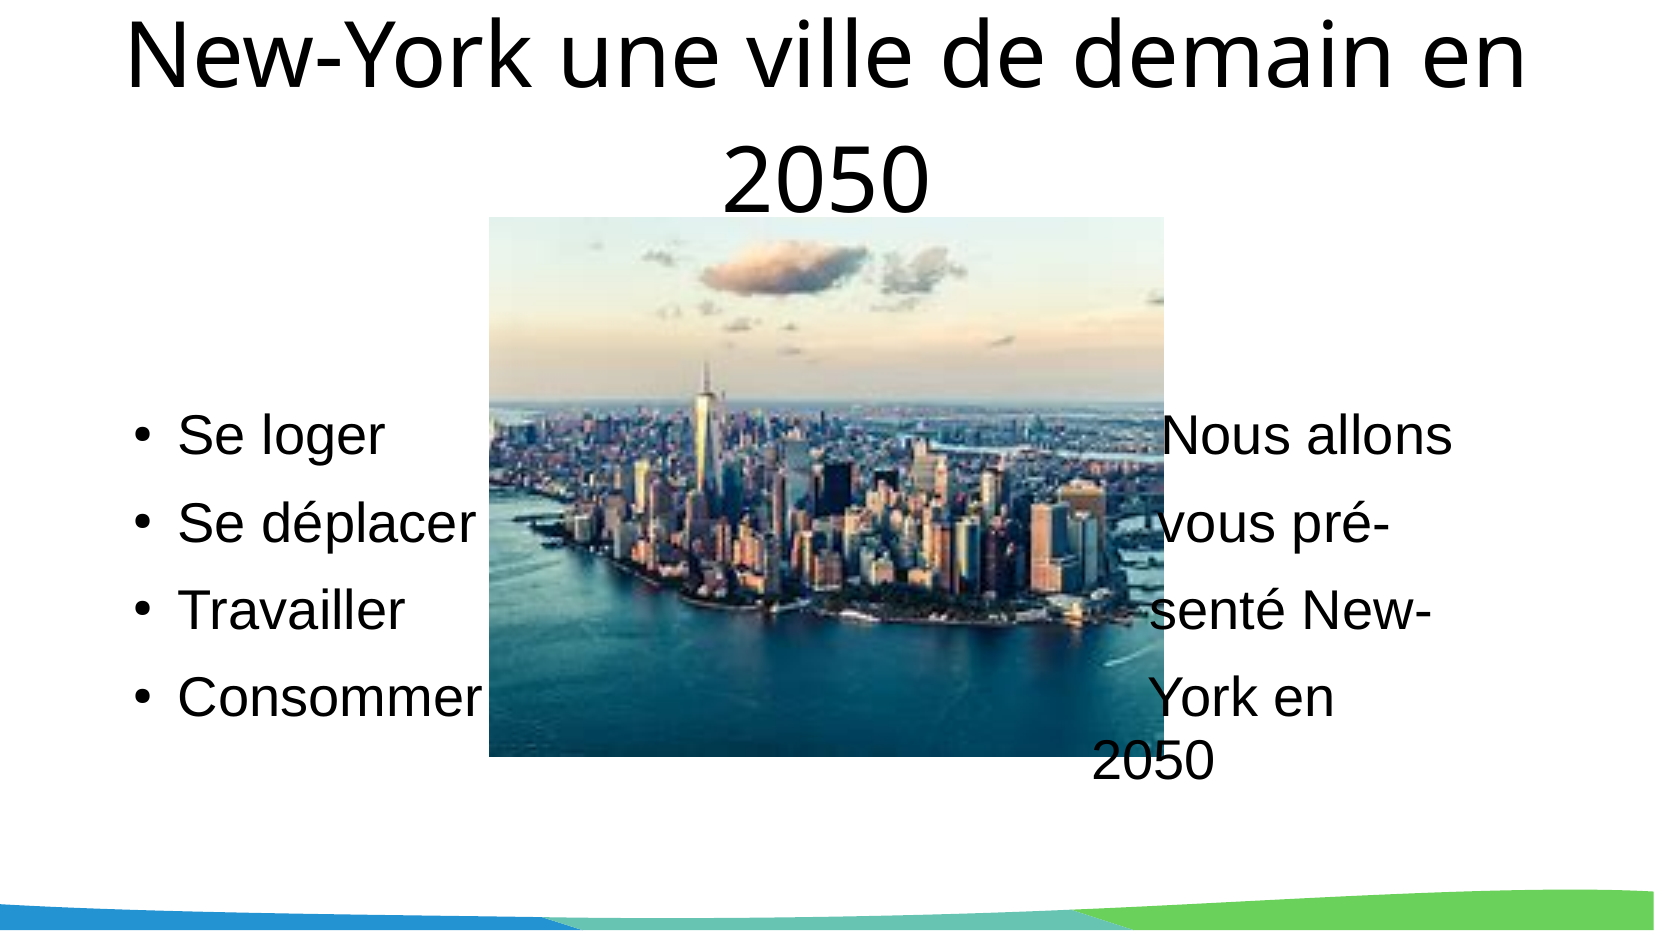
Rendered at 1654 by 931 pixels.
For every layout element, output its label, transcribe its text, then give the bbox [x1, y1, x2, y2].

title New-York une ville de demain en 2050 [82, 0, 1571, 240]
picture [489, 217, 1164, 316]
list Se loger Nous allons Se déplacer vous pré- Travailler senté New- Consommer York en 2050 [118, 316, 1607, 857]
